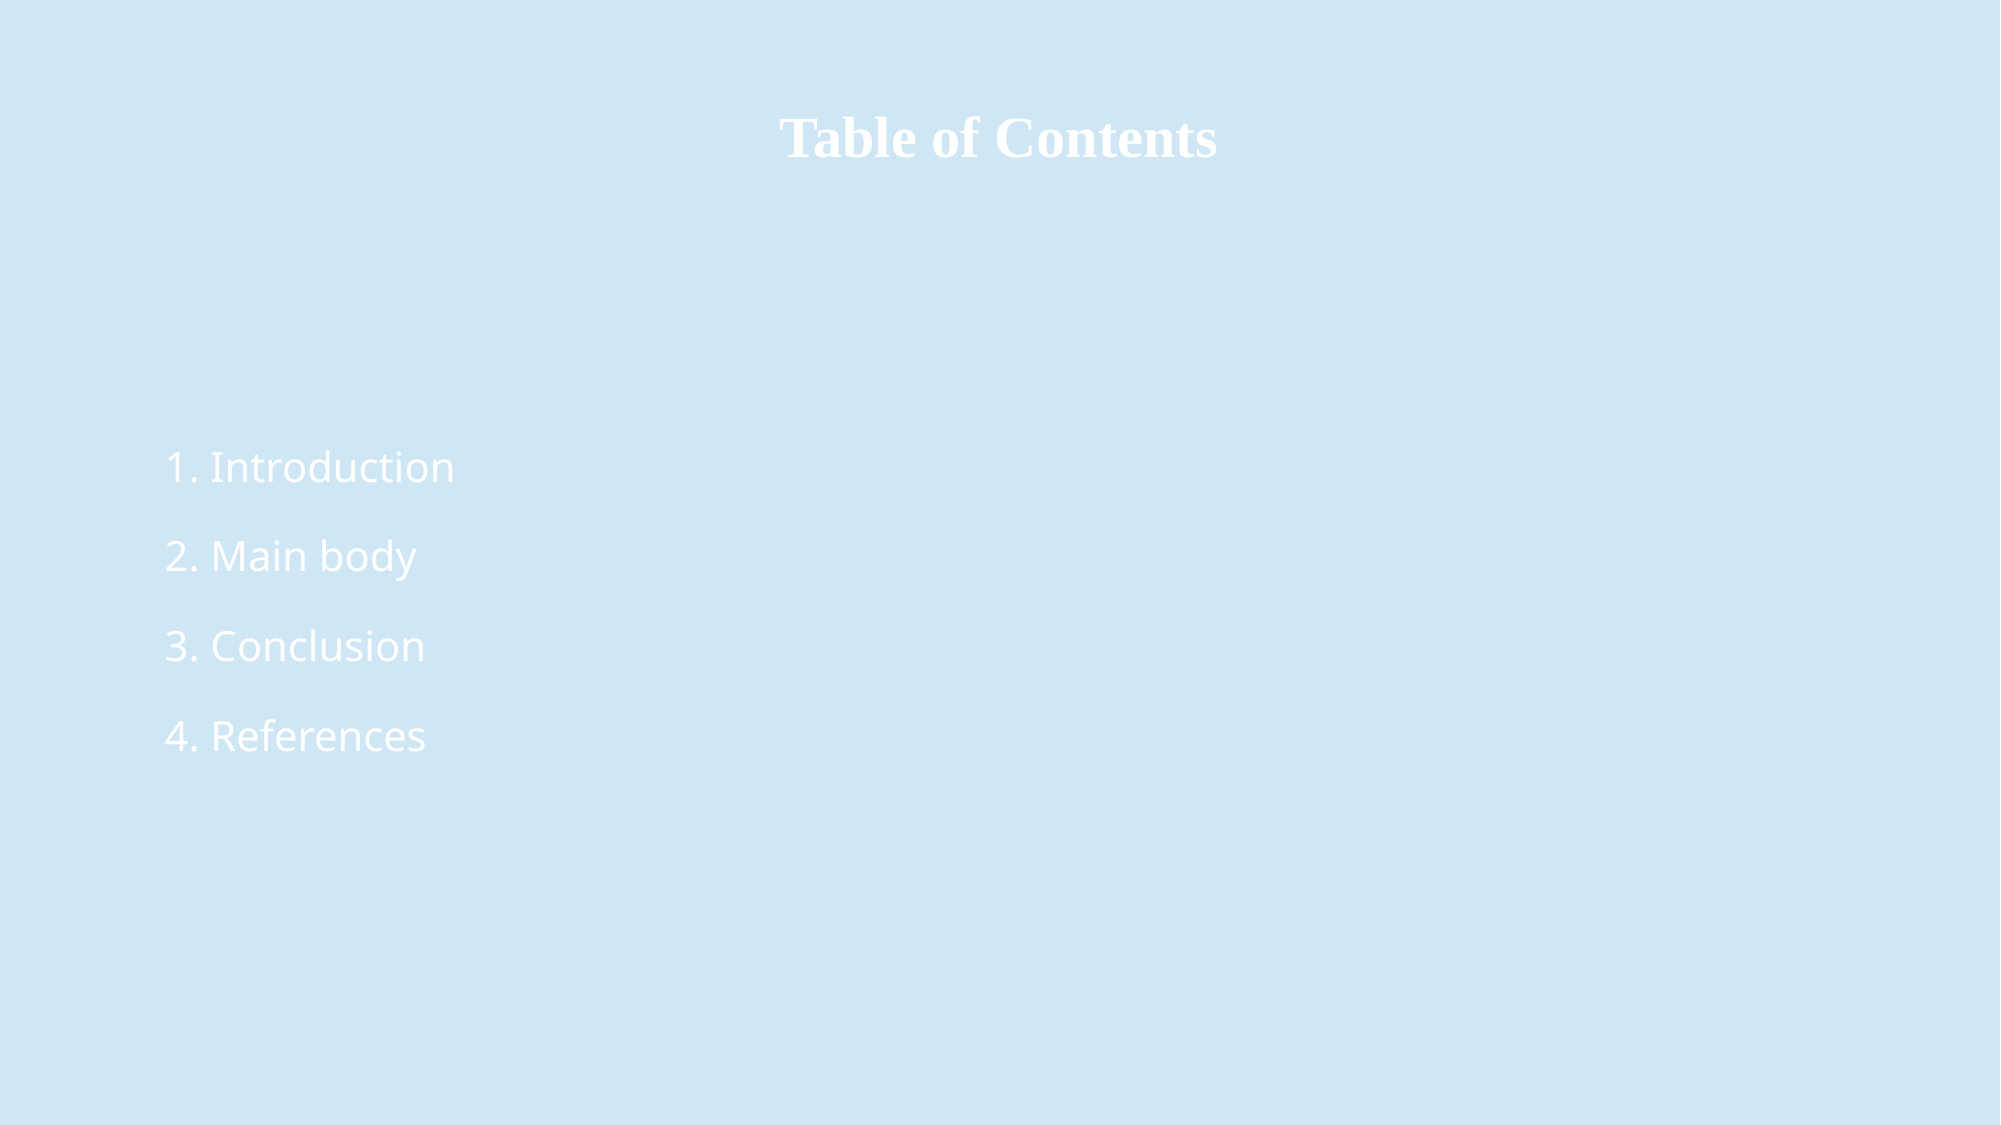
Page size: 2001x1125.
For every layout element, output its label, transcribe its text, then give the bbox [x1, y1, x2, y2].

list 1. Introduction 2. Main body 3. Conclusion 4. References [149, 343, 1849, 950]
title Table of Contents [149, 99, 1849, 318]
